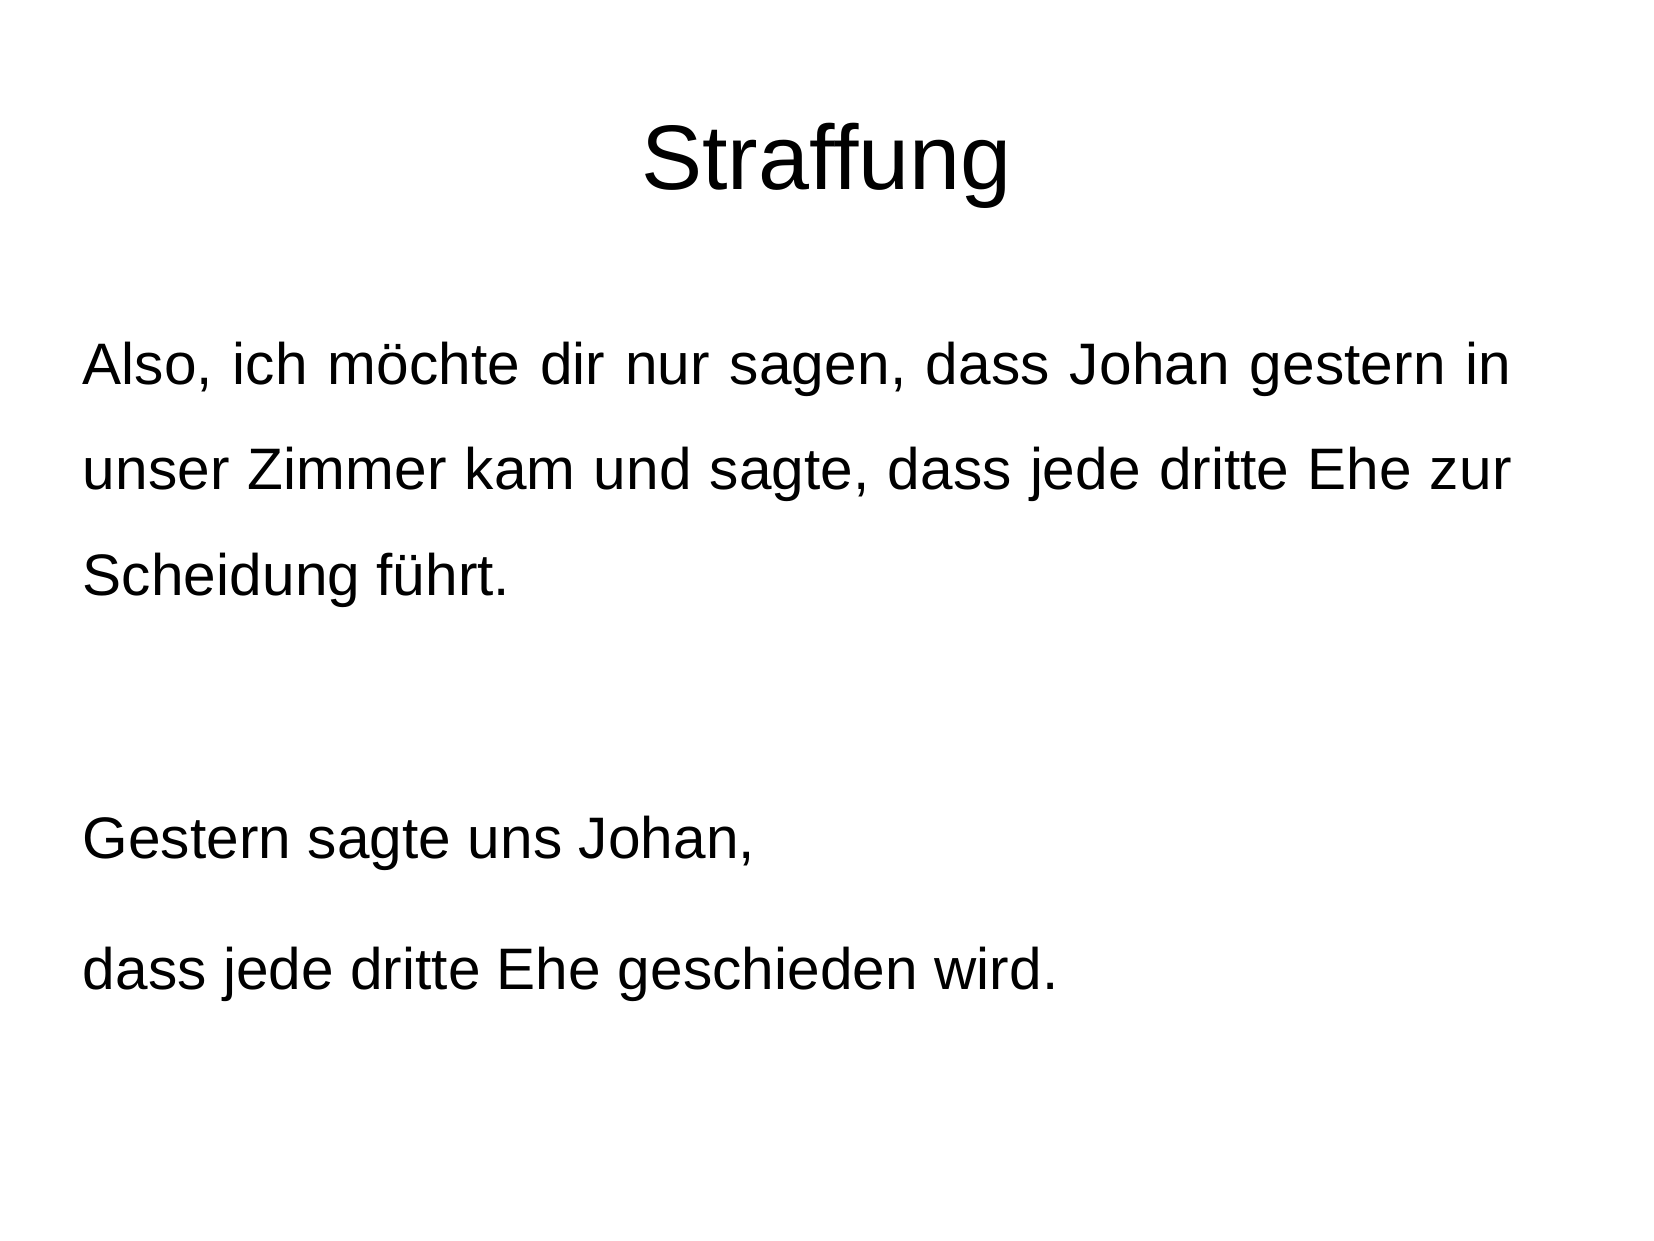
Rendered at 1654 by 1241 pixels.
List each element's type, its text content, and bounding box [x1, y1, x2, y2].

list Also, ich möchte dir nur sagen, dass Johan gestern in unser Zimmer kam und sagte, dass jede dritte Ehe zur Scheidung führt. Gestern sagte uns Johan, dass jede dritte Ehe geschieden wird. [82, 290, 1571, 1010]
title Straffung [82, 49, 1571, 257]
